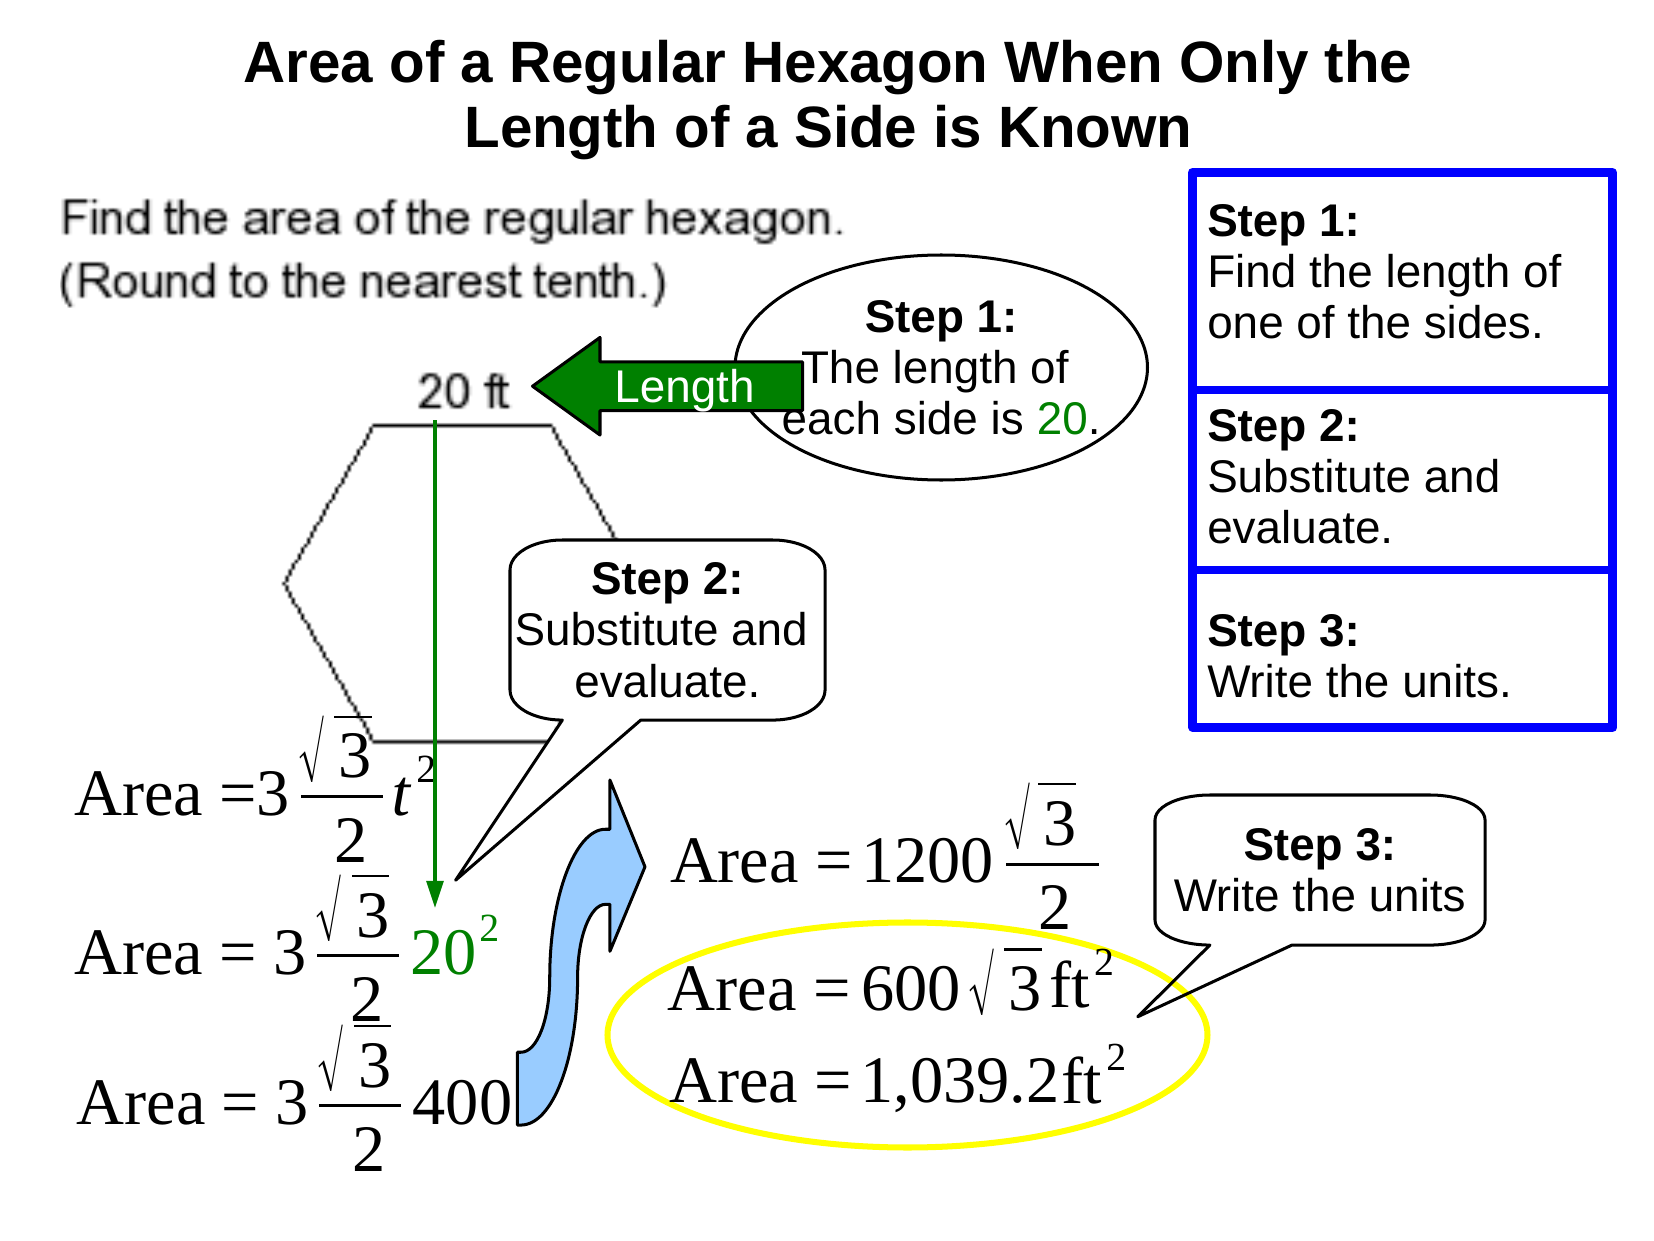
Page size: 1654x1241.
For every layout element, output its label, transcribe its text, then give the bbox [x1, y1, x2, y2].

text_box Step 1: Find the length of one of the sides. Step 2: Substitute and evaluate. Step 3: Write the units. [1197, 394, 1608, 566]
text_box Area of a Regular Hexagon When Only the Length of a Side is Known [180, 22, 1478, 223]
chart [65, 712, 520, 1186]
text_box Area of a Regular Hexagon When Only the Length of a Side is Known [1197, 177, 1478, 187]
text_box [517, 780, 646, 1126]
text_box Step 1: The length of each side is 20. [735, 255, 1148, 481]
chart [658, 779, 1121, 1026]
text_box Length [696, 380, 708, 399]
text_box Step 2: Substitute and evaluate. [461, 540, 826, 871]
text_box Step 1: Find the length of one of the sides. Step 2: Substitute and evaluate. Step 3: Write the units. [1197, 574, 1608, 723]
chart [660, 1034, 1133, 1118]
text_box Step 1: Find the length of one of the sides. Step 2: Substitute and evaluate. Step 3: Write the units. [1197, 187, 1608, 386]
chart [1122, 1113, 1133, 1118]
text_box Length [532, 337, 803, 436]
picture [60, 172, 991, 773]
text_box Step 3: Write the units [1137, 795, 1486, 1017]
text_box Step 1: Find the length of one of the sides. Step 2: Substitute and evaluate. Step 3: Write the units. [1192, 187, 1621, 820]
